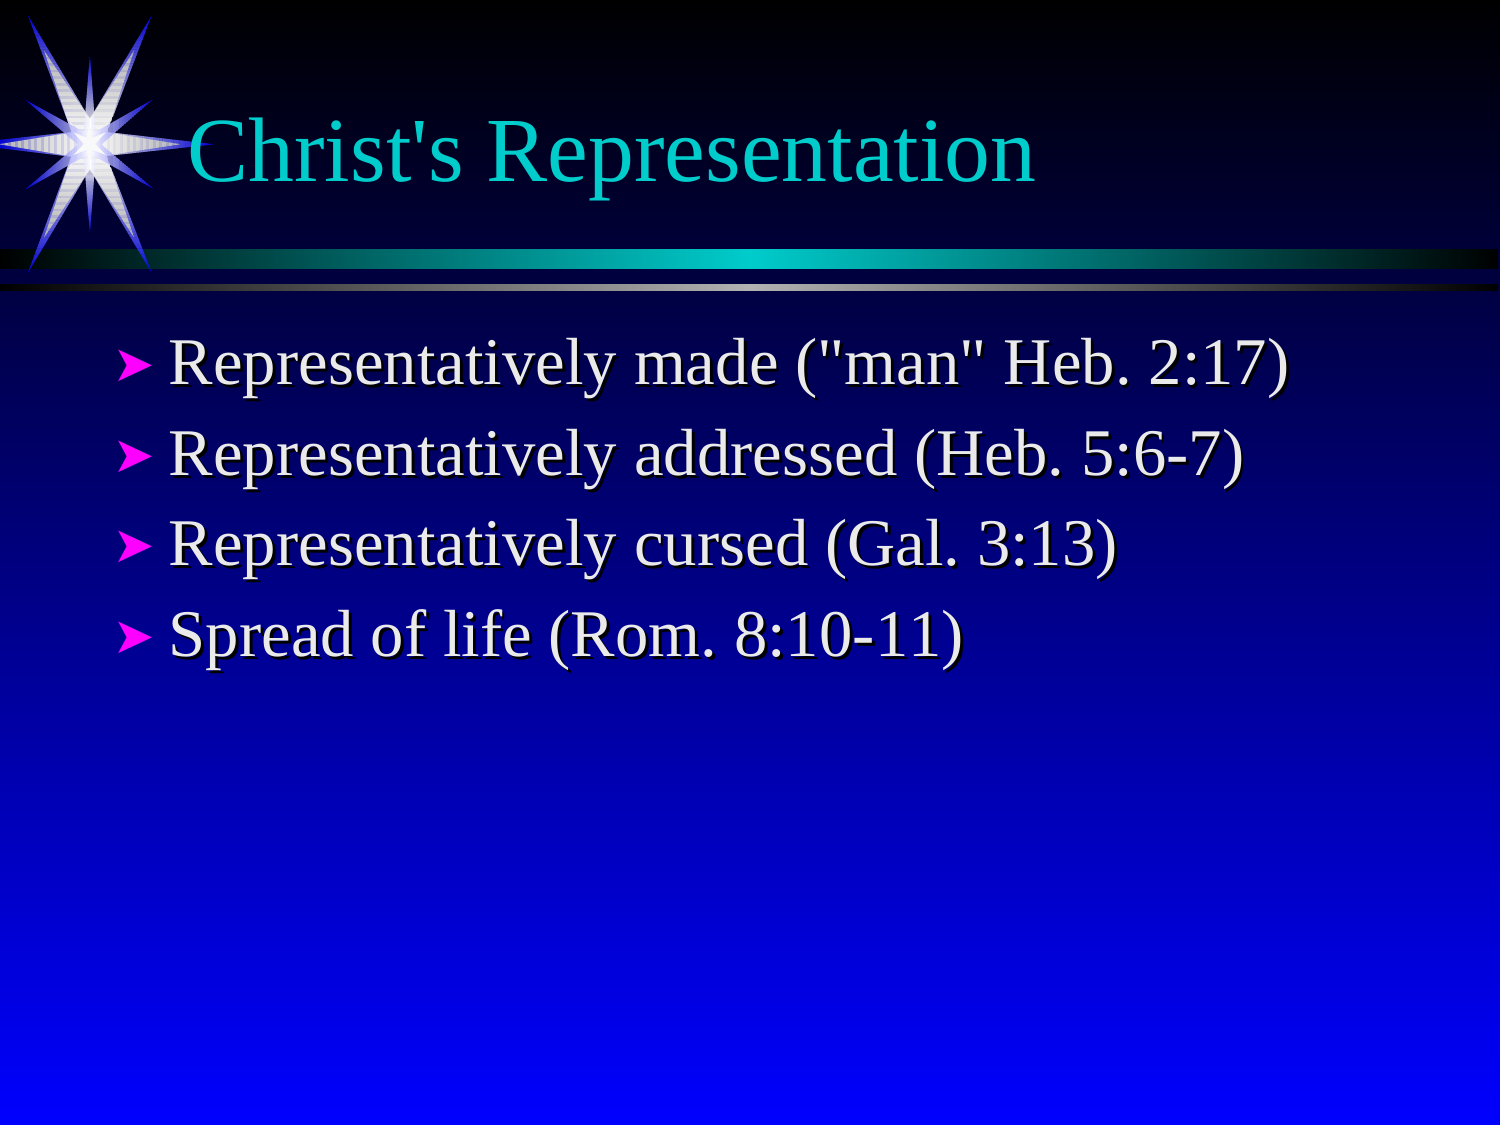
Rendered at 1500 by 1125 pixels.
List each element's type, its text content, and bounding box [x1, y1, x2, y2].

title Christ's Representation [187, 56, 1463, 244]
list Representatively made ("man" Heb. 2:17) Representatively addressed (Heb. 5:6-7) Representatively cursed (Gal. 3:13) Spread of life (Rom. 8:10-11) [112, 324, 1388, 1001]
